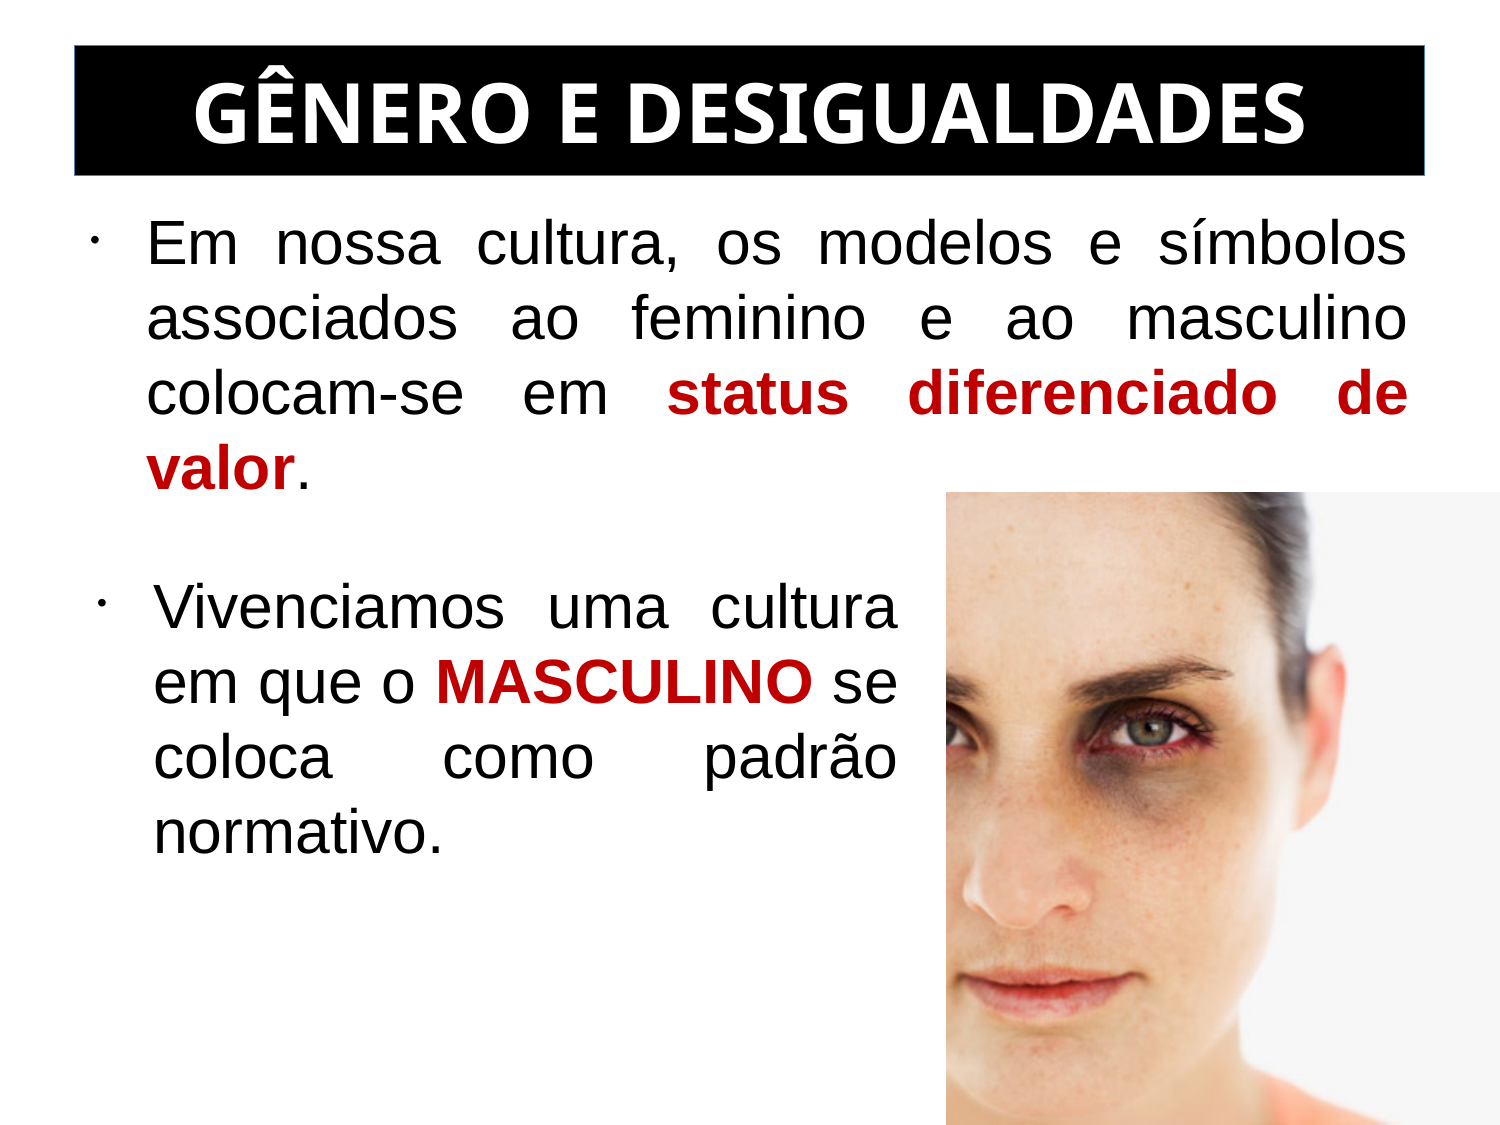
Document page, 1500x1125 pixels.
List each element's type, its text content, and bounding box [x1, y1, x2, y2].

text_box Em nossa cultura, os modelos e símbolos associados ao feminino e ao masculino colocam-se em status diferenciado de valor. [74, 187, 1425, 516]
text_box GÊNERO E DESIGUALDADES [74, 45, 1425, 176]
text_box Vivenciamos uma cultura em que o MASCULINO se coloca como padrão normativo. [82, 550, 914, 938]
picture [946, 492, 1500, 1125]
